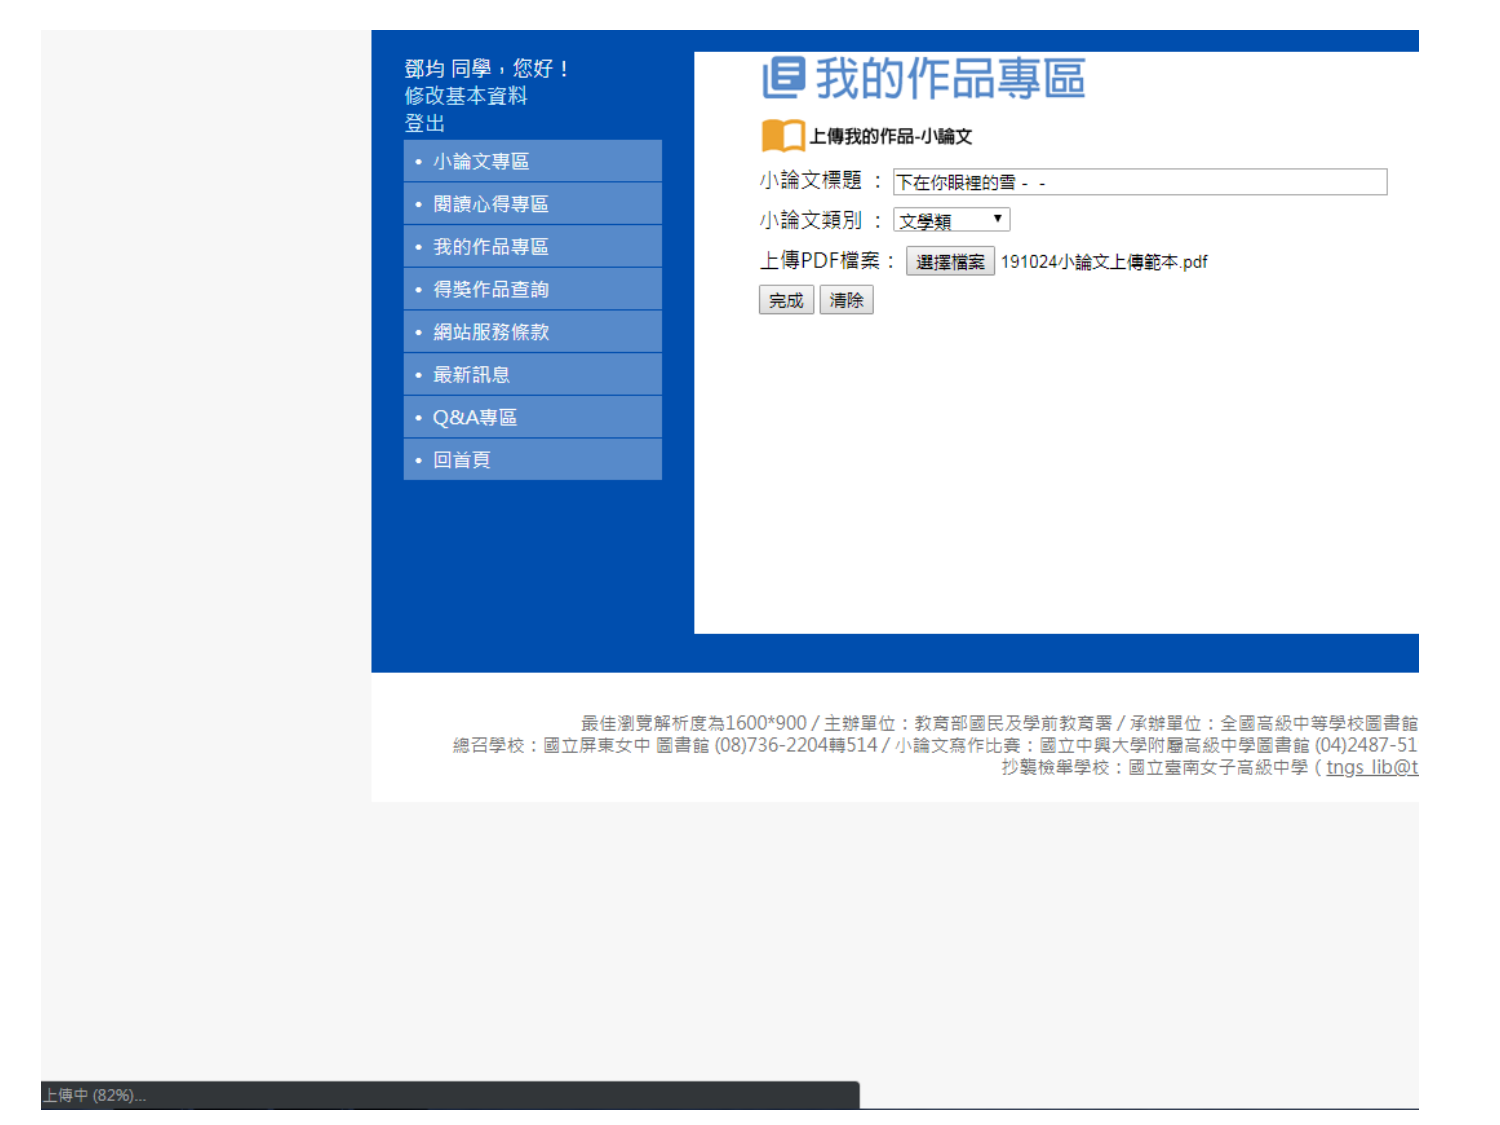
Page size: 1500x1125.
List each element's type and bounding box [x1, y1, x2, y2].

picture [41, 30, 1419, 1110]
